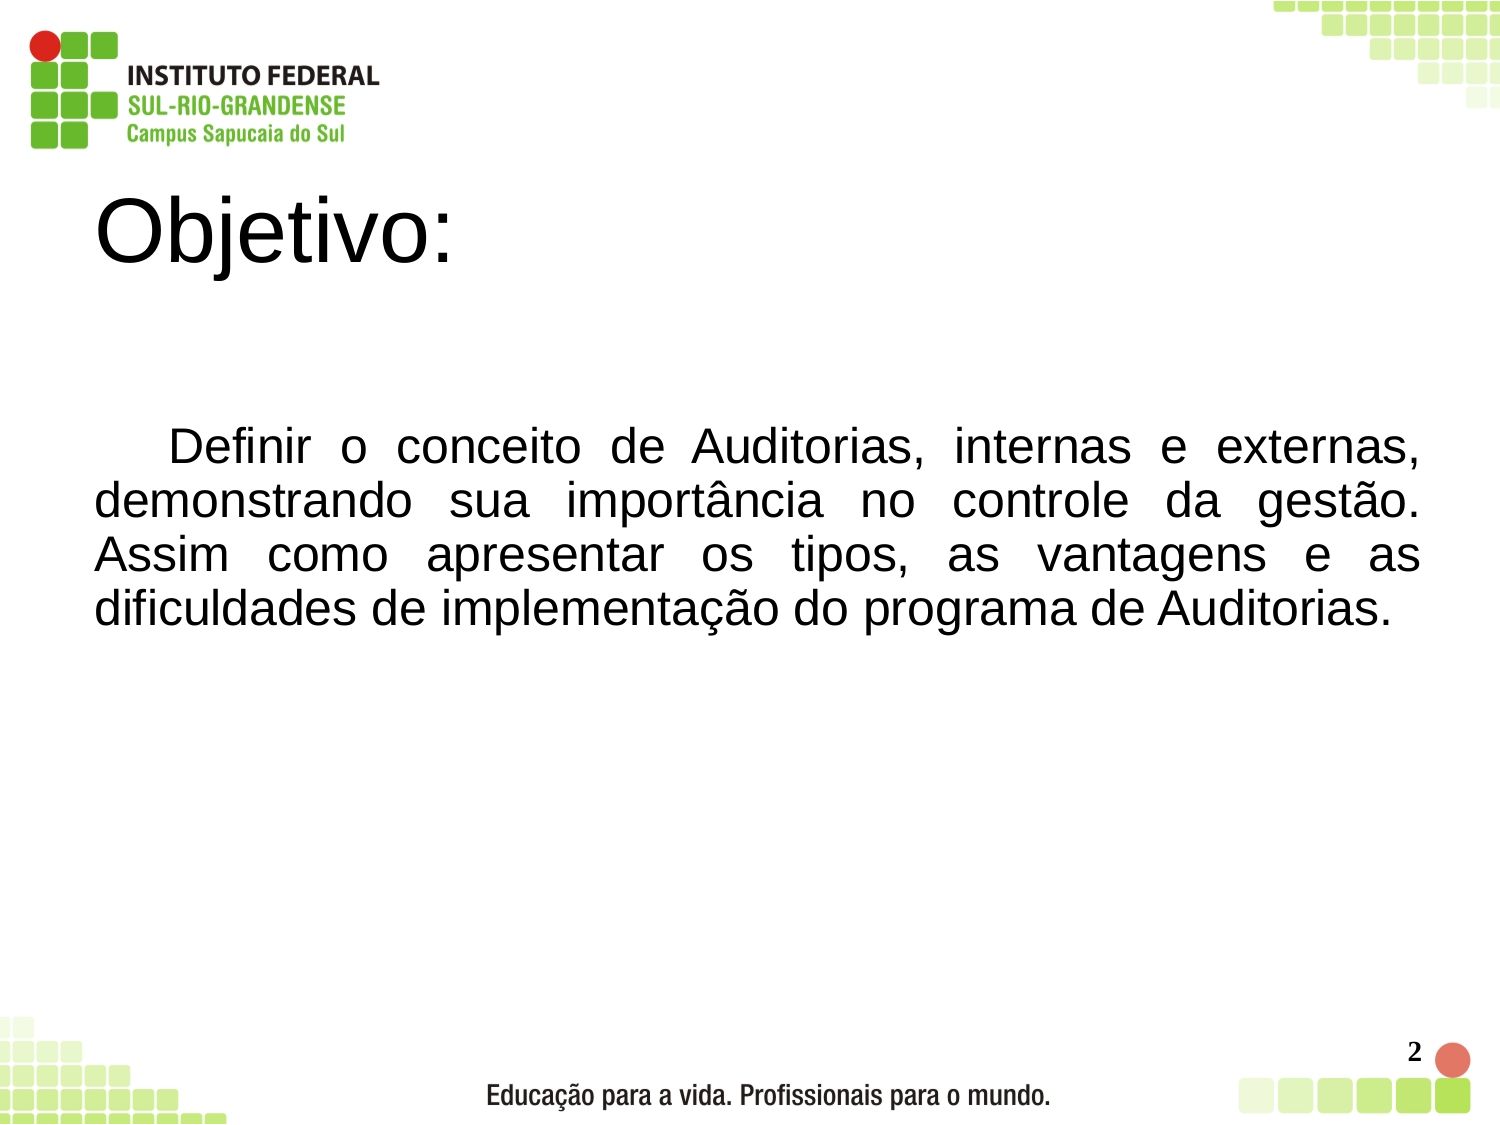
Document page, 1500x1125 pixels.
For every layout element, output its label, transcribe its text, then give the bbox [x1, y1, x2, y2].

title Objetivo: [79, 175, 1438, 351]
picture [0, 1, 1500, 1124]
subtitle Definir o conceito de Auditorias, internas e externas, demonstrando sua importância no controle da gestão. Assim como apresentar os tipos, as vantagens e as dificuldades de implementação do programa de Auditorias. [79, 413, 1438, 845]
